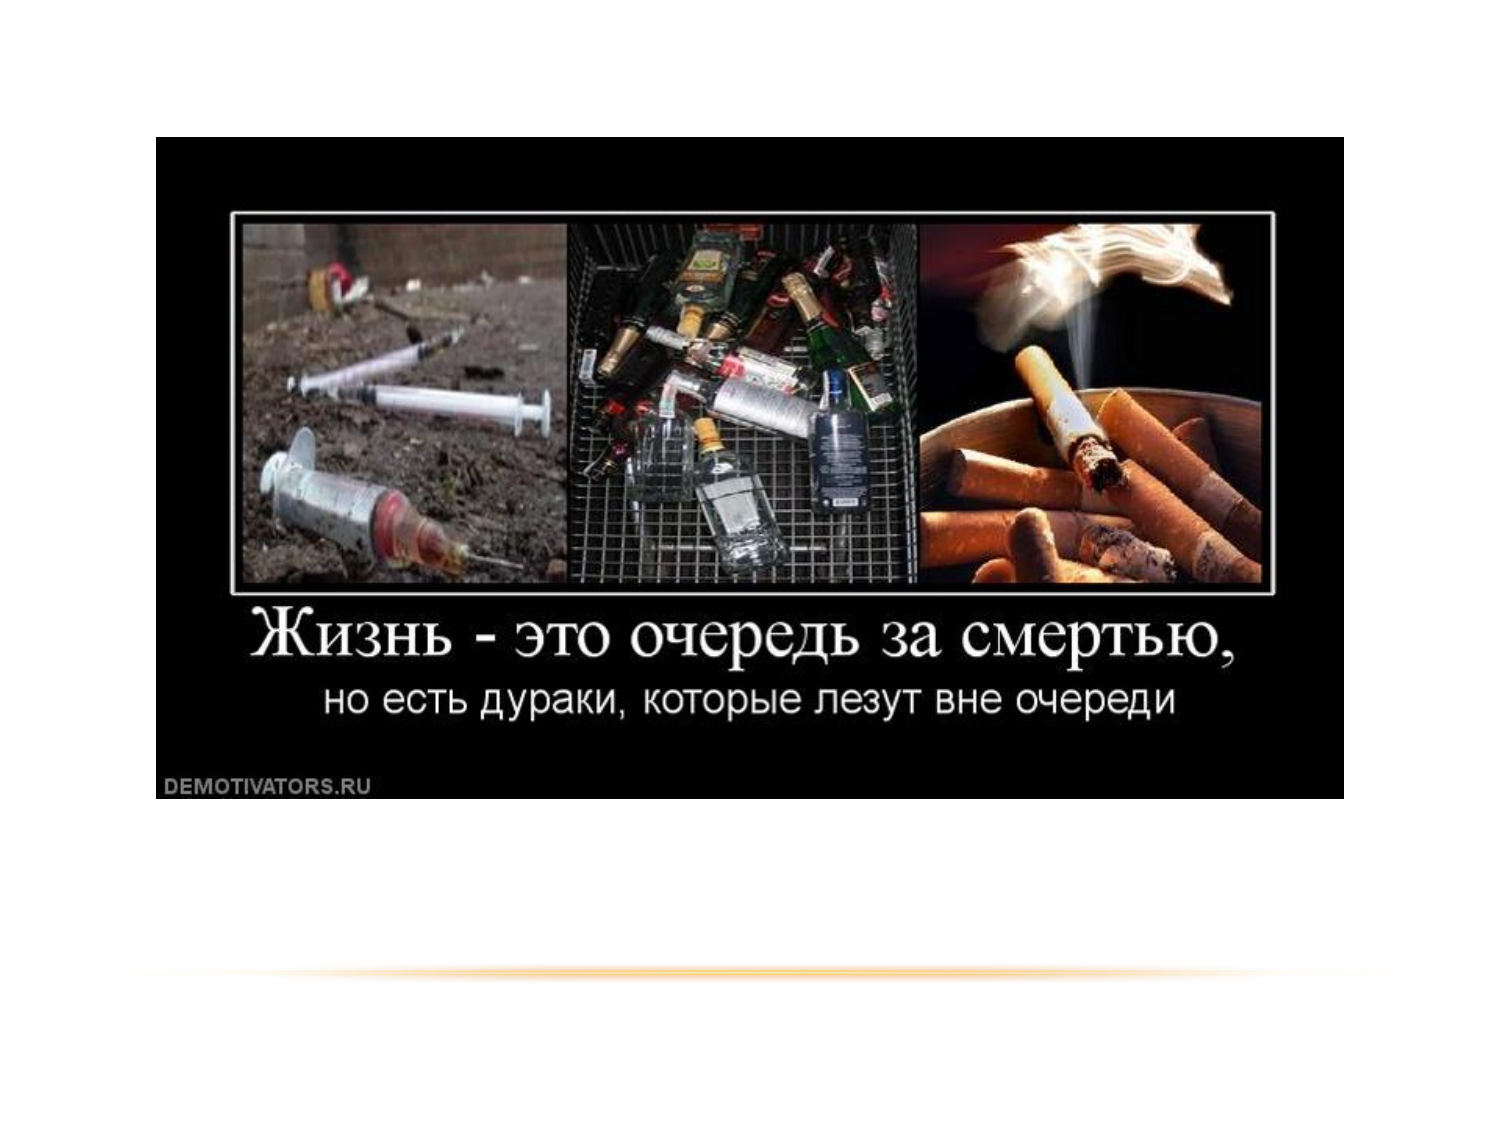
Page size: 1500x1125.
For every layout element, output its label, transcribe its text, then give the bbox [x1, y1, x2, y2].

title Негативные факторы объединены в одну группу, но также и подразделяются на : [147, 786, 1436, 975]
picture [156, 137, 1344, 799]
